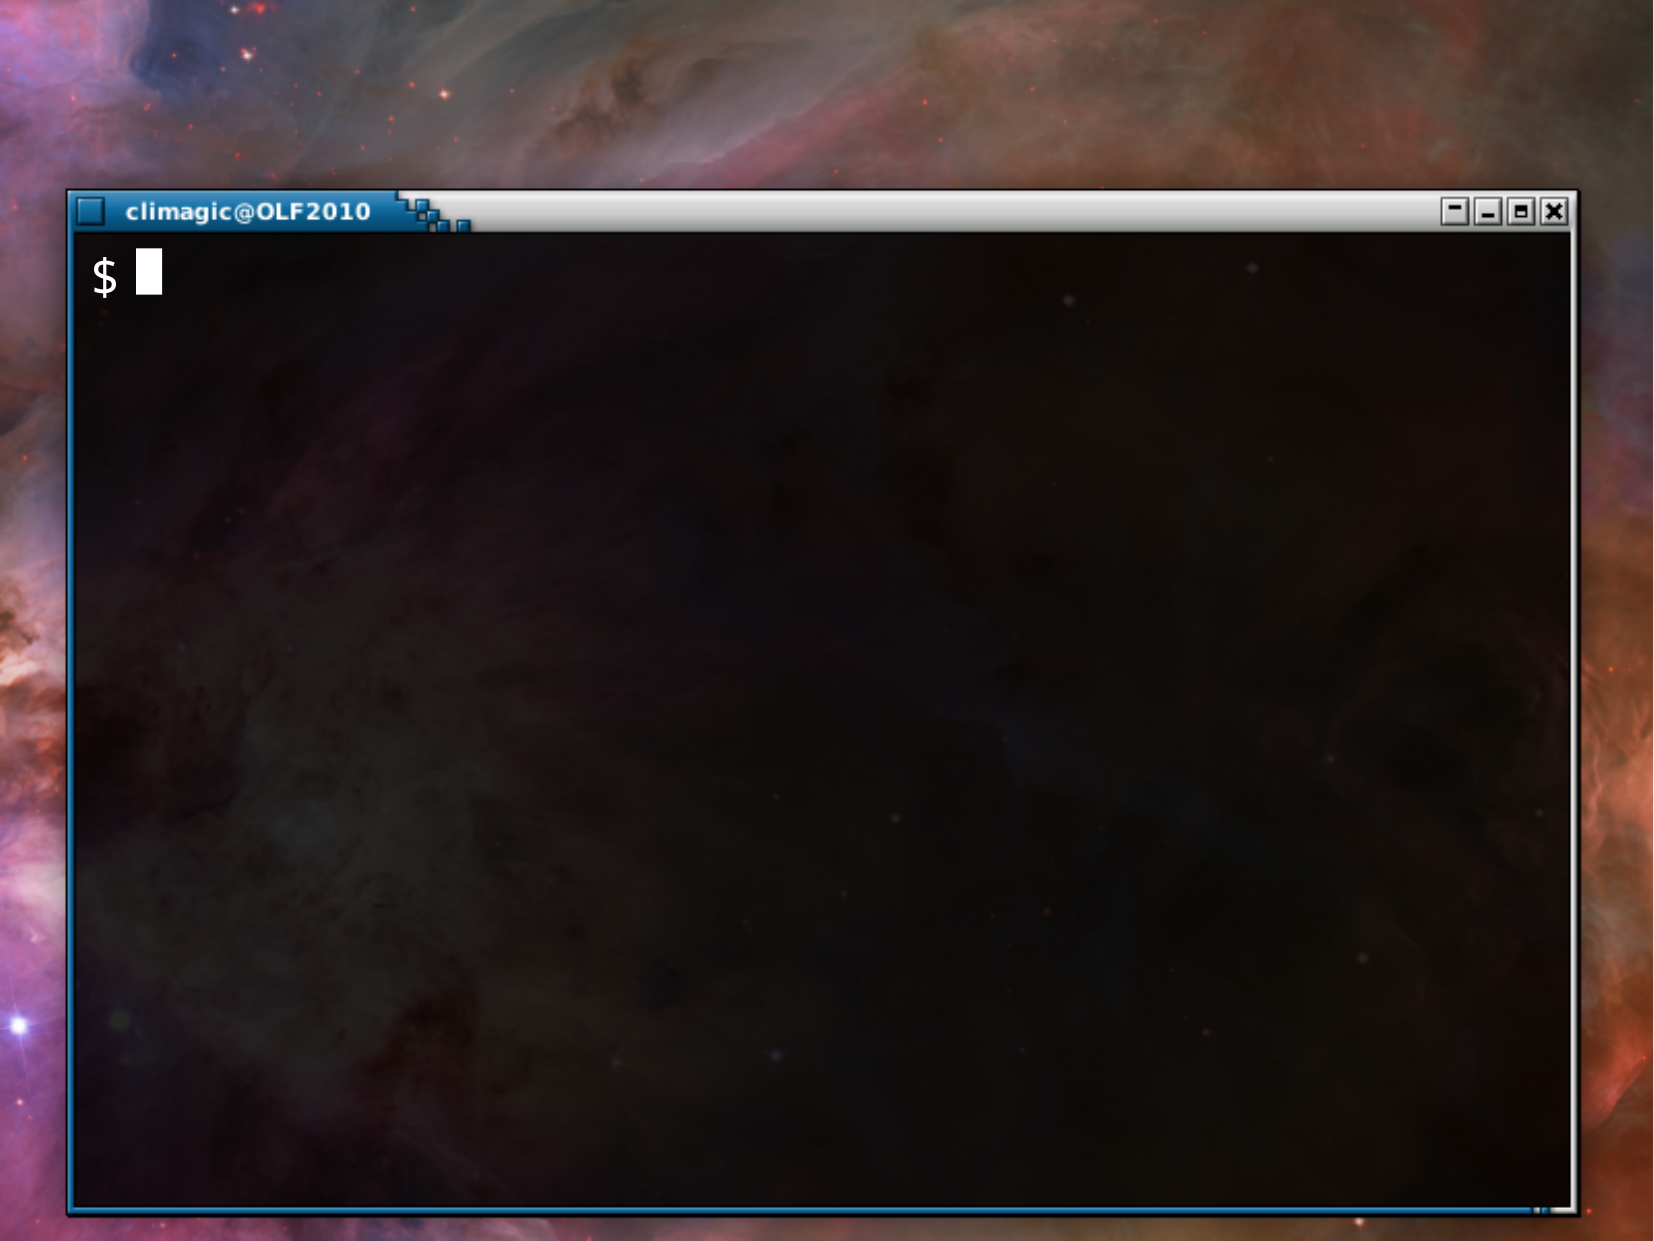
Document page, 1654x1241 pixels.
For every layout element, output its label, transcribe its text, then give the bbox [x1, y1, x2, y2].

picture [0, 0, 1654, 1241]
text_box [136, 248, 163, 295]
text_box $ [76, 234, 136, 308]
